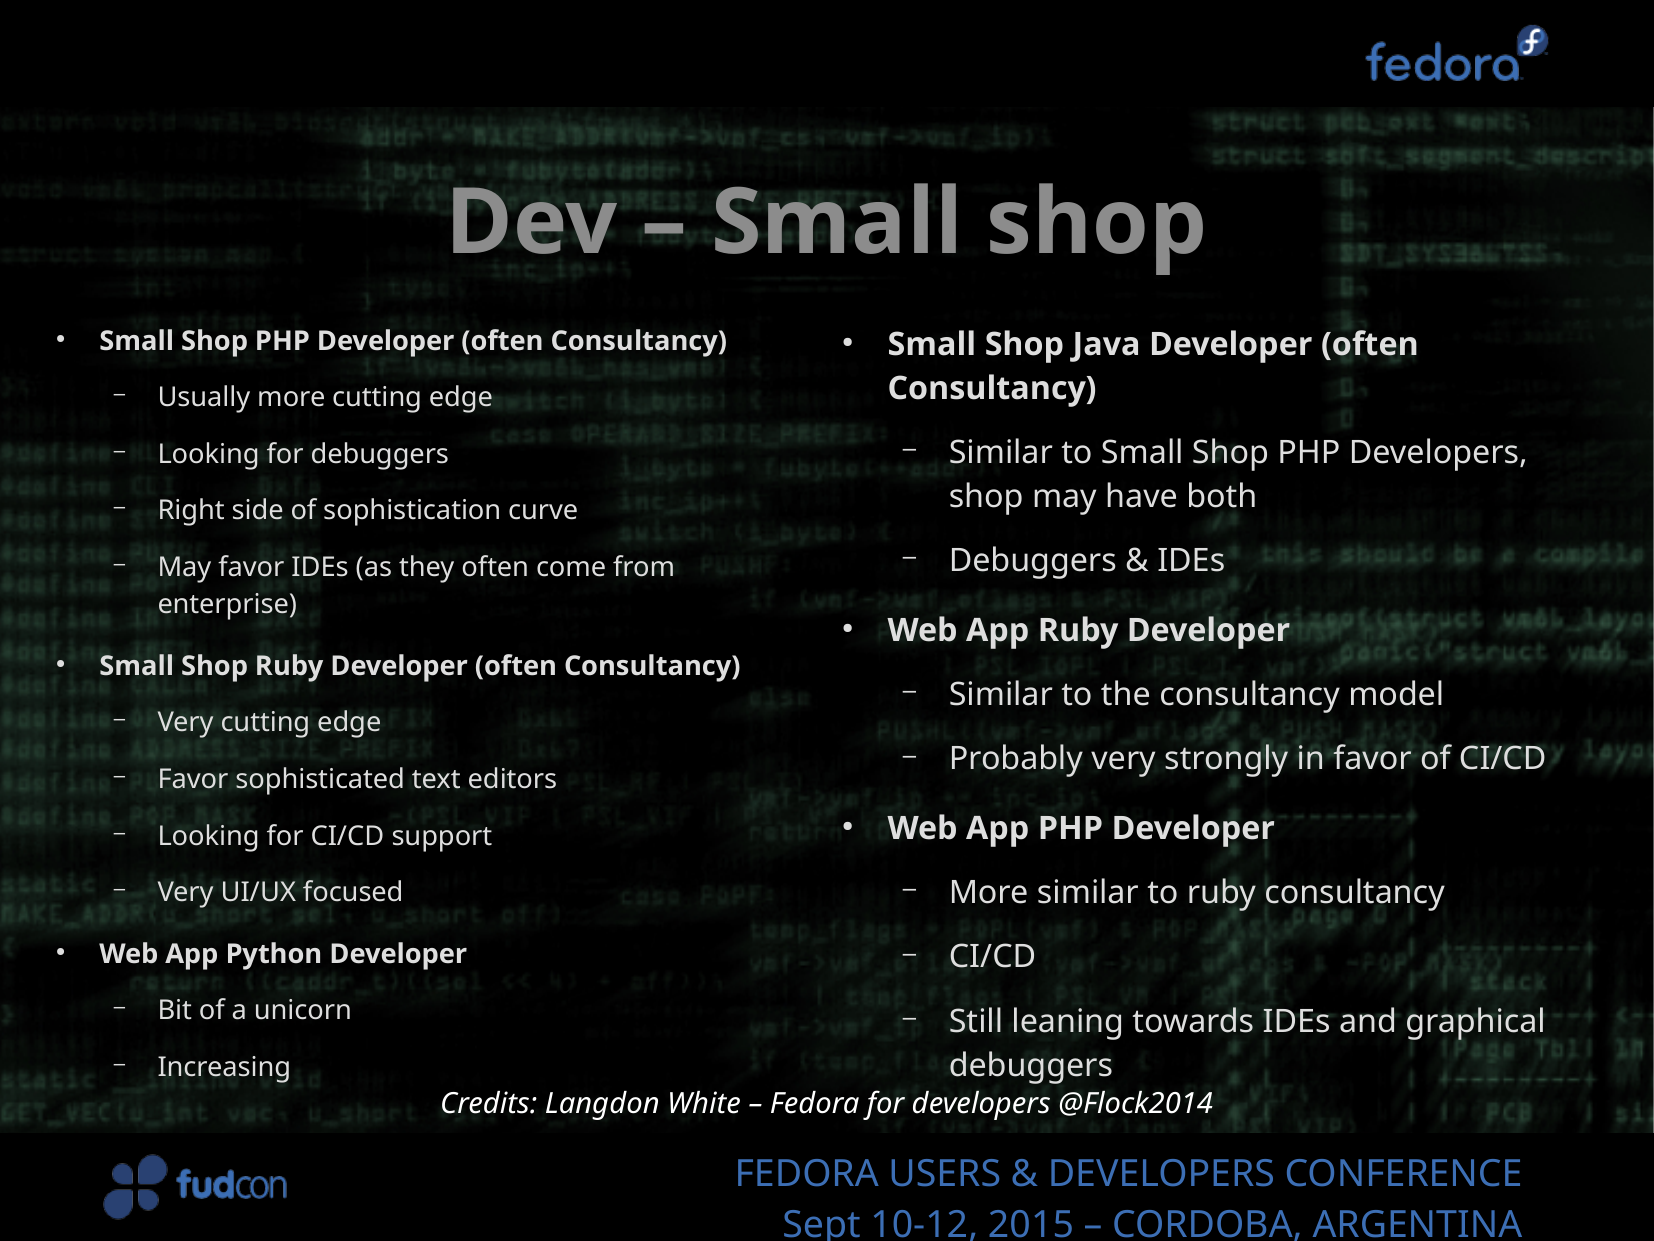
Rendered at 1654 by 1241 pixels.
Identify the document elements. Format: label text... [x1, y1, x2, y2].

picture [0, 0, 1654, 1241]
list Small Shop PHP Developer (often Consultancy) Usually more cutting edge Looking for debuggers Right side of sophistication curve May favor IDEs (as they often come from enterprise) Small Shop Ruby Developer (often Consultancy) Very cutting edge Favor sophisticated text editors Looking for CI/CD support Very UI/UX focused Web App Python Developer Bit of a unicorn Increasing [41, 320, 810, 1089]
list Small Shop Java Developer (often Consultancy) Similar to Small Shop PHP Developers, shop may have both Debuggers & IDEs Web App Ruby Developer Similar to the consultancy model Probably very strongly in favor of CI/CD Web App PHP Developer More similar to ruby consultancy CI/CD Still leaning towards IDEs and graphical debuggers [826, 320, 1595, 1089]
title Dev – Small shop [82, 114, 1571, 322]
text_box Credits: Langdon White – Fedora for developers @Flock2014 [407, 1075, 1247, 1130]
